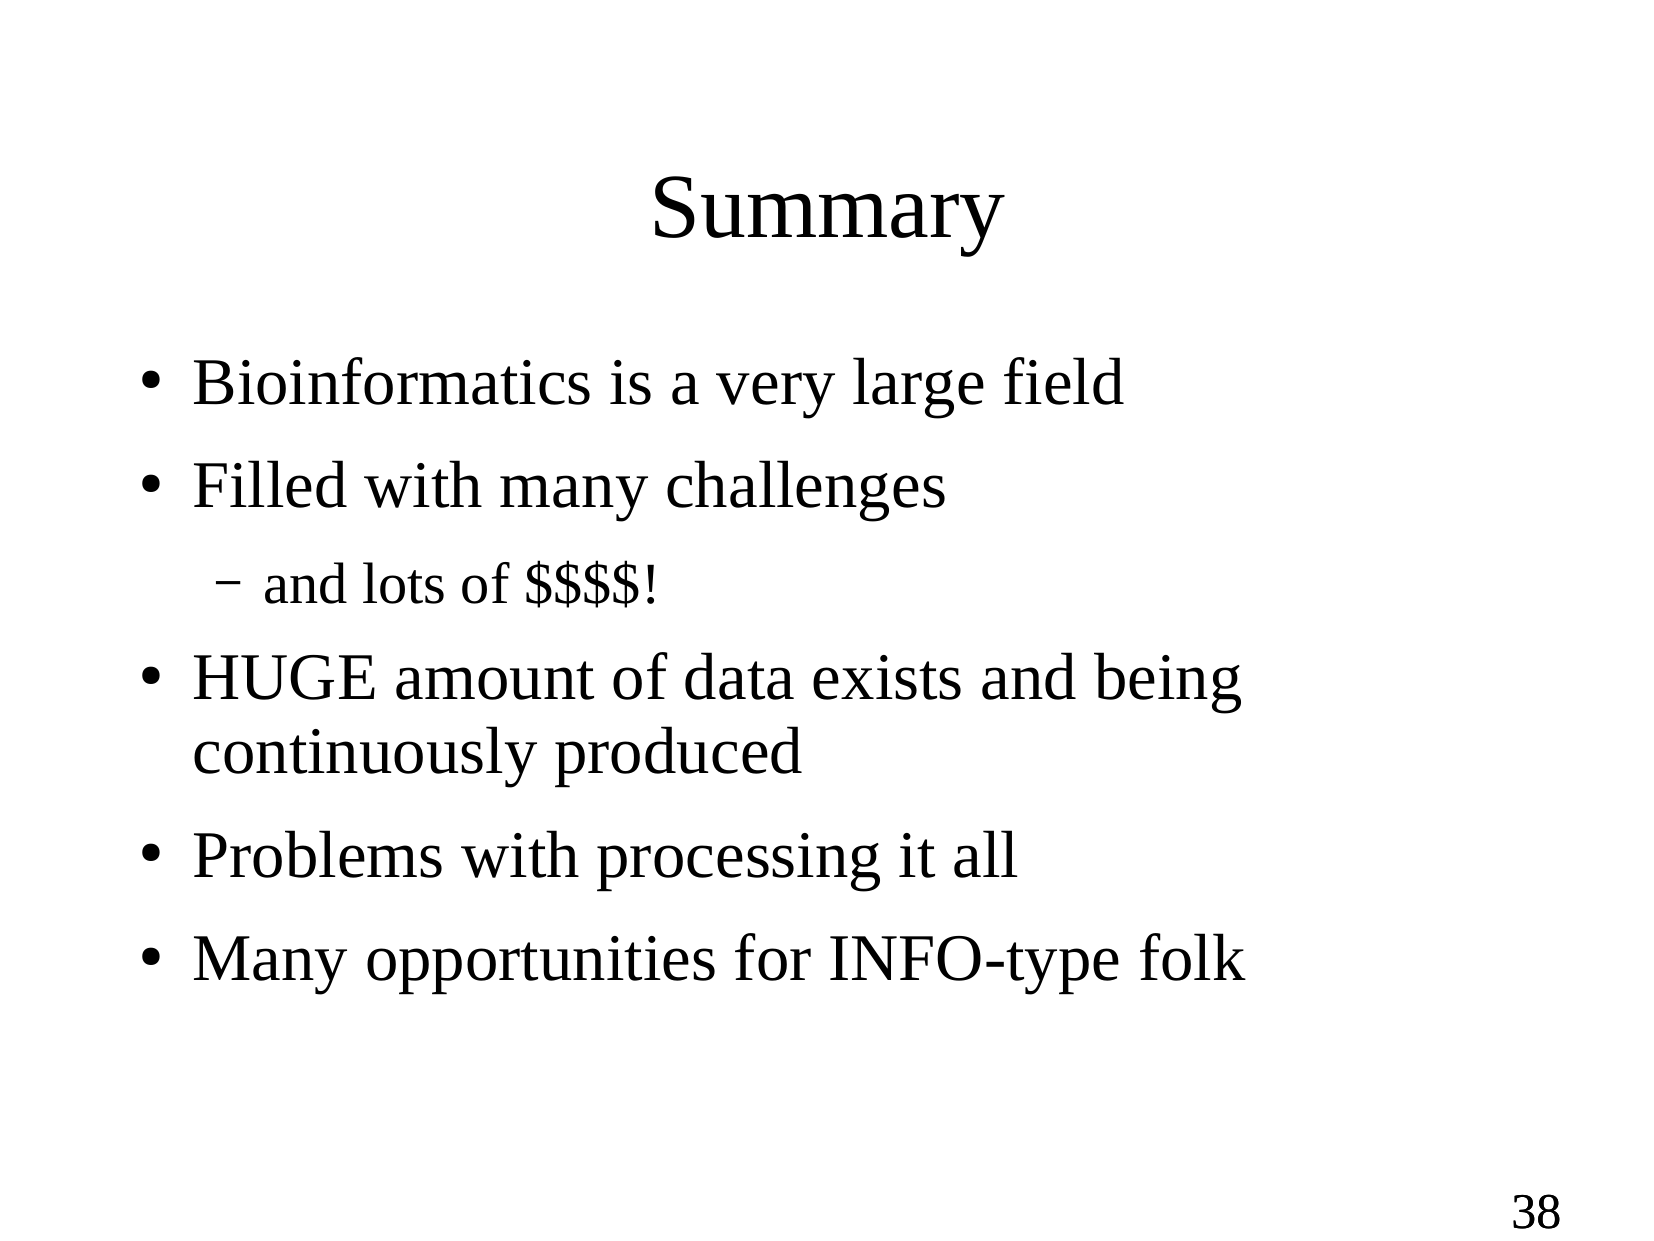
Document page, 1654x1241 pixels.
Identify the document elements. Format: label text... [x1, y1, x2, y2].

list Bioinformatics is a very large field Filled with many challenges and lots of $$$$! HUGE amount of data exists and being continuously produced Problems with processing it all Many opportunities for INFO-type folk [121, 344, 1534, 1127]
title Summary [121, 102, 1534, 311]
text_box <number> [1511, 1183, 1654, 1241]
